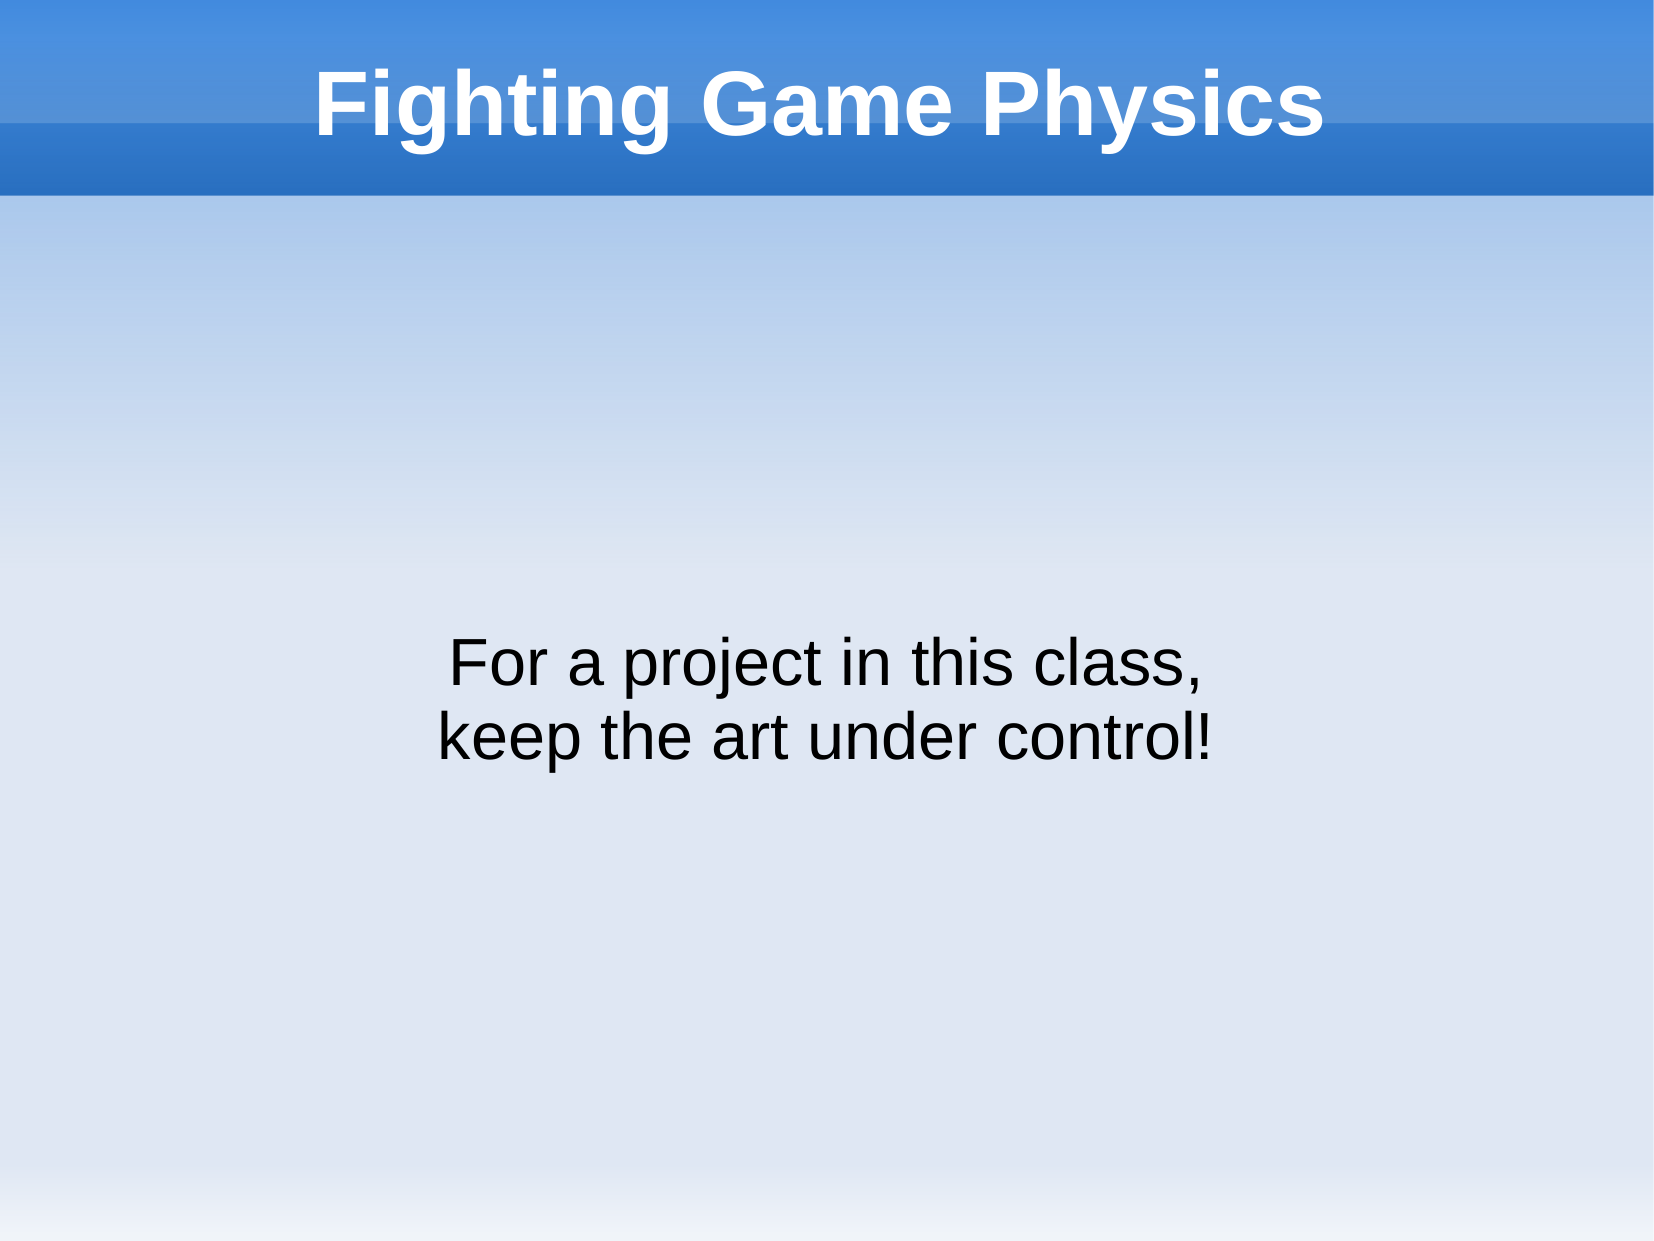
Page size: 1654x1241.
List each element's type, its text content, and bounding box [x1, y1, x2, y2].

subtitle For a project in this class, keep the art under control! [82, 290, 1571, 1109]
picture [0, 0, 1654, 1241]
title Fighting Game Physics [76, 0, 1565, 208]
